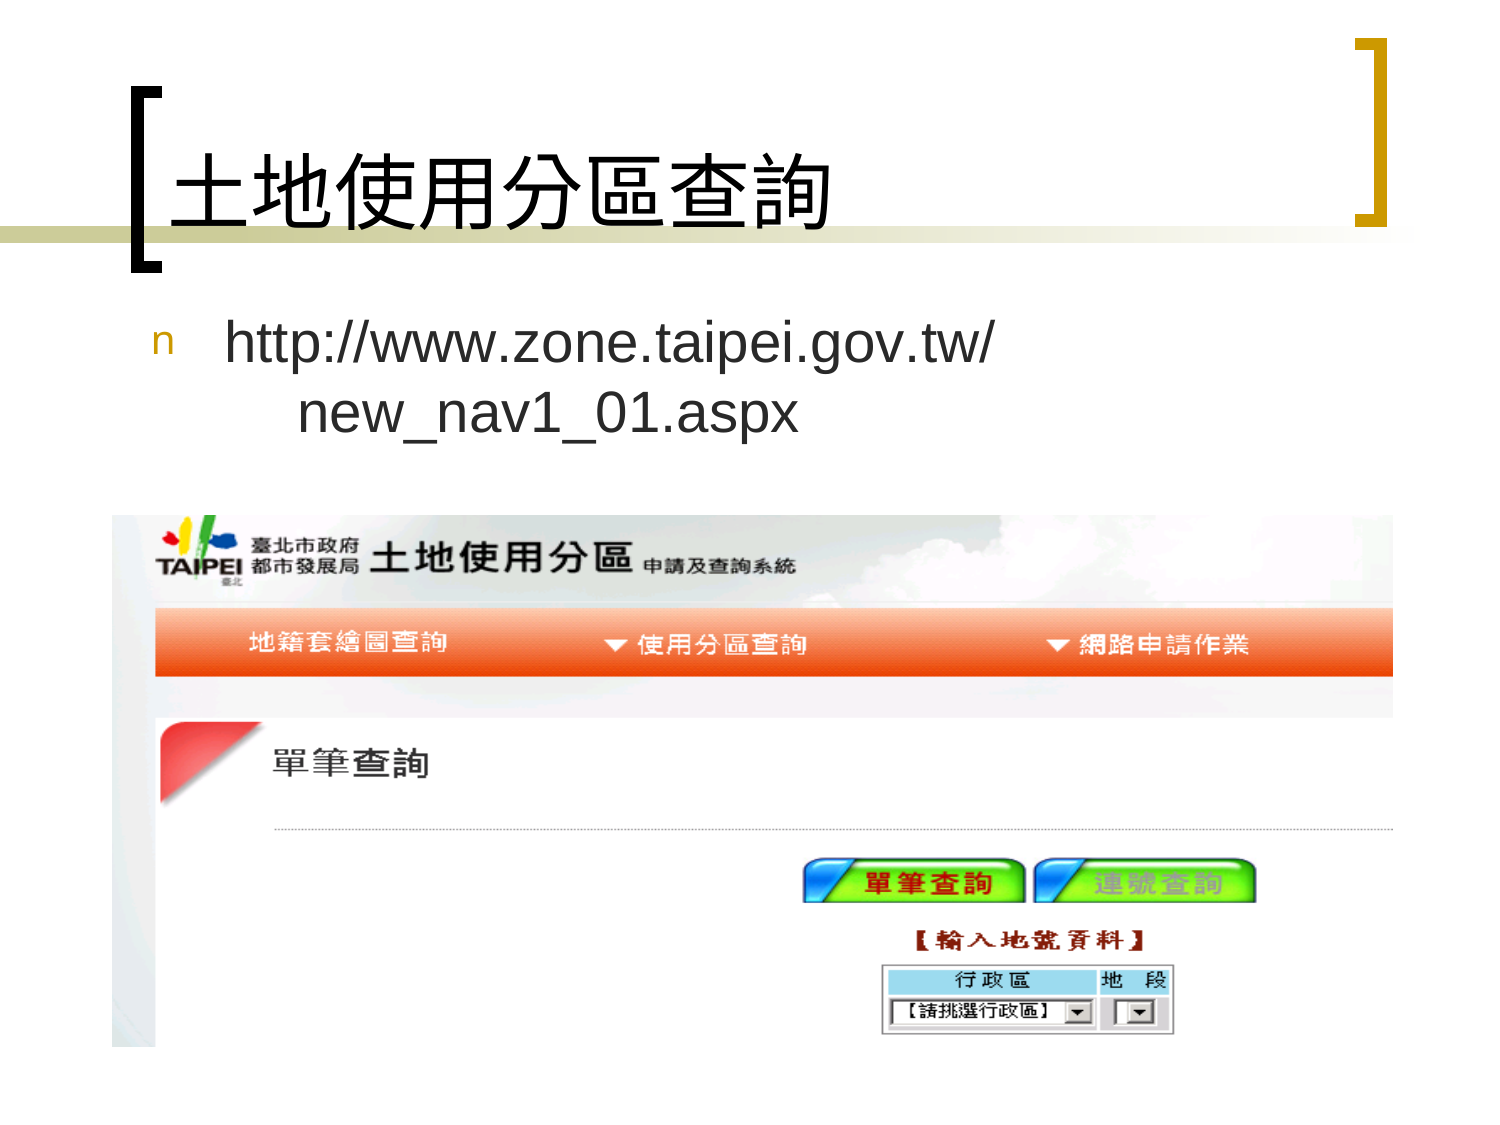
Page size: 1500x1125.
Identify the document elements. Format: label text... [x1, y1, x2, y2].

picture [112, 515, 1393, 1047]
list http://www.zone.taipei.gov.tw/new_nav1_01.aspx [135, 296, 1393, 492]
title 土地使用分區查詢 [152, 15, 1328, 248]
